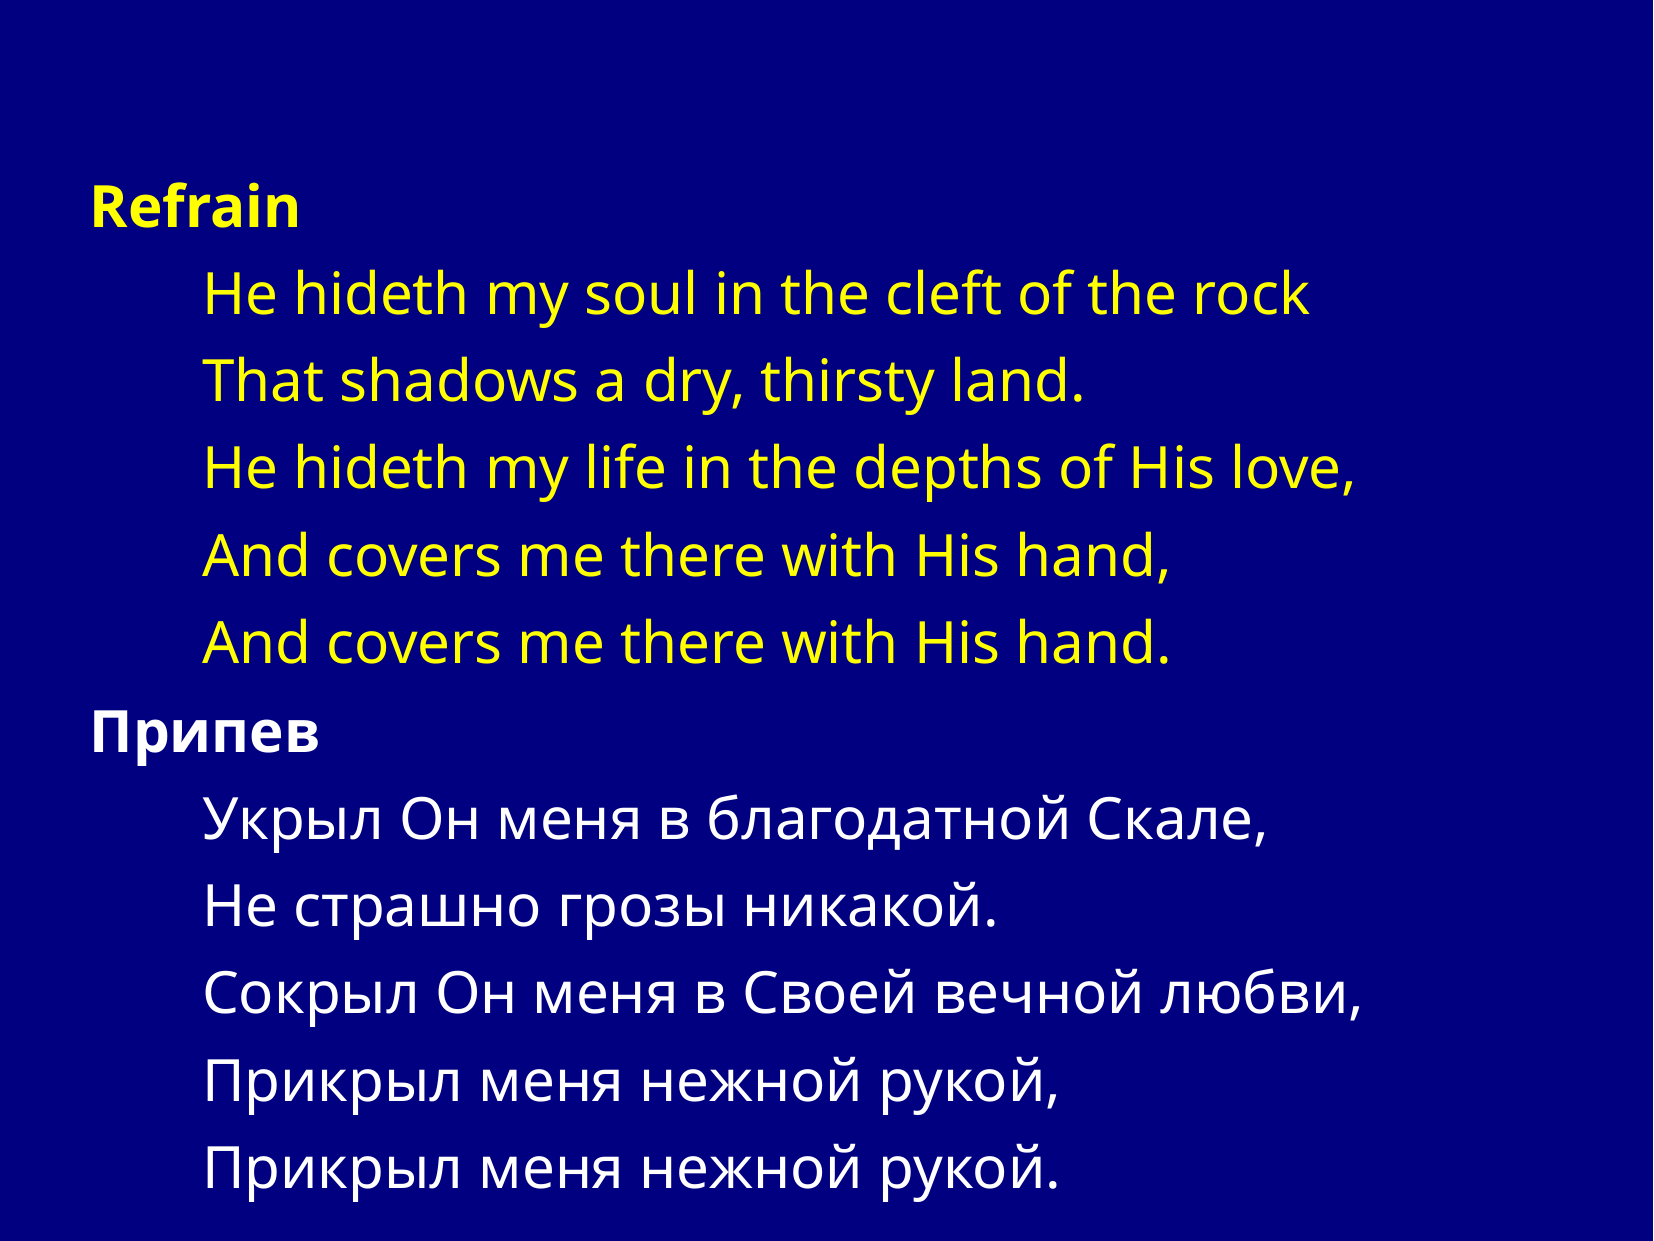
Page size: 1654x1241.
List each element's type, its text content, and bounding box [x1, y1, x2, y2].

text_box Припев Укрыл Он меня в благодатной Скале, Не страшно грозы никакой. Сокрыл Он меня в Своей вечной любви, Прикрыл меня нежной рукой, Прикрыл меня нежной рукой. [75, 675, 1653, 1163]
text_box Refrain He hideth my soul in the cleft of the rock That shadows a dry, thirsty land. He hideth my life in the depths of His love, And covers me there with His hand, And covers me there with His hand. [75, 150, 1653, 638]
